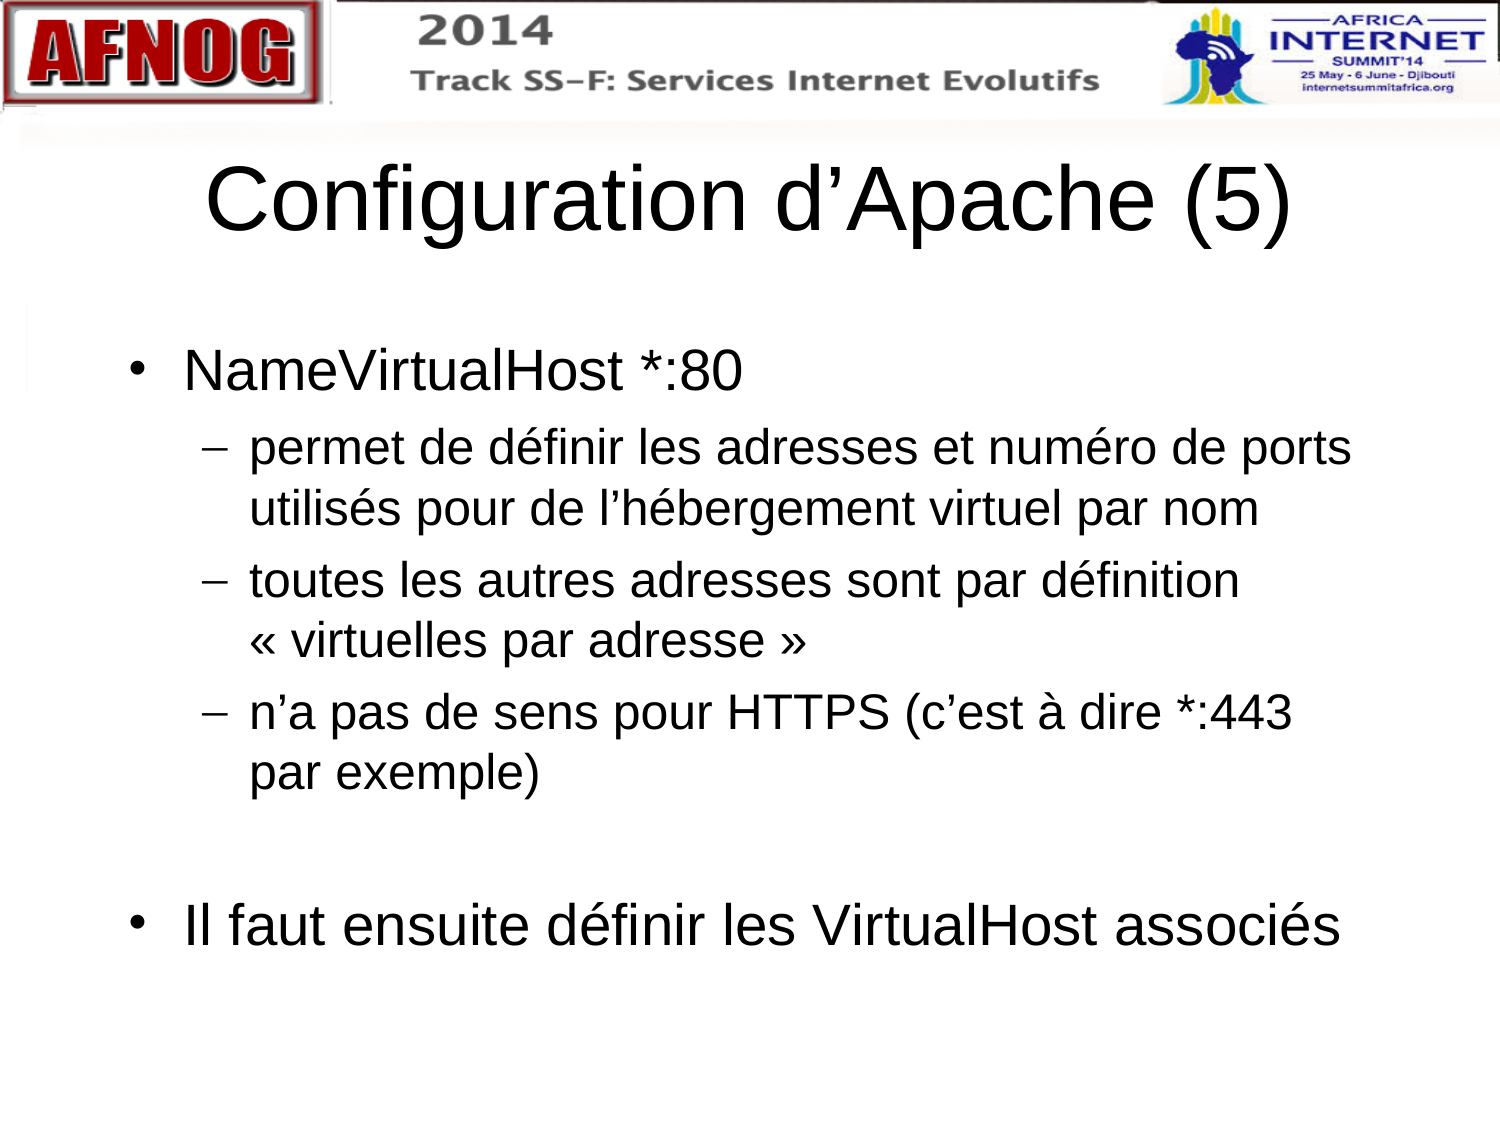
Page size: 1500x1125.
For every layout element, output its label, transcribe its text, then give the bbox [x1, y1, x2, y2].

picture [0, 0, 1500, 1125]
list NameVirtualHost *:80 permet de définir les adresses et numéro de ports utilisés pour de l’hébergement virtuel par nom toutes les autres adresses sont par définition « virtuelles par adresse » n’a pas de sens pour HTTPS (c’est à dire *:443 par exemple) Il faut ensuite définir les VirtualHost associés [112, 324, 1388, 1000]
title Configuration d’Apache (5) [112, 99, 1388, 288]
